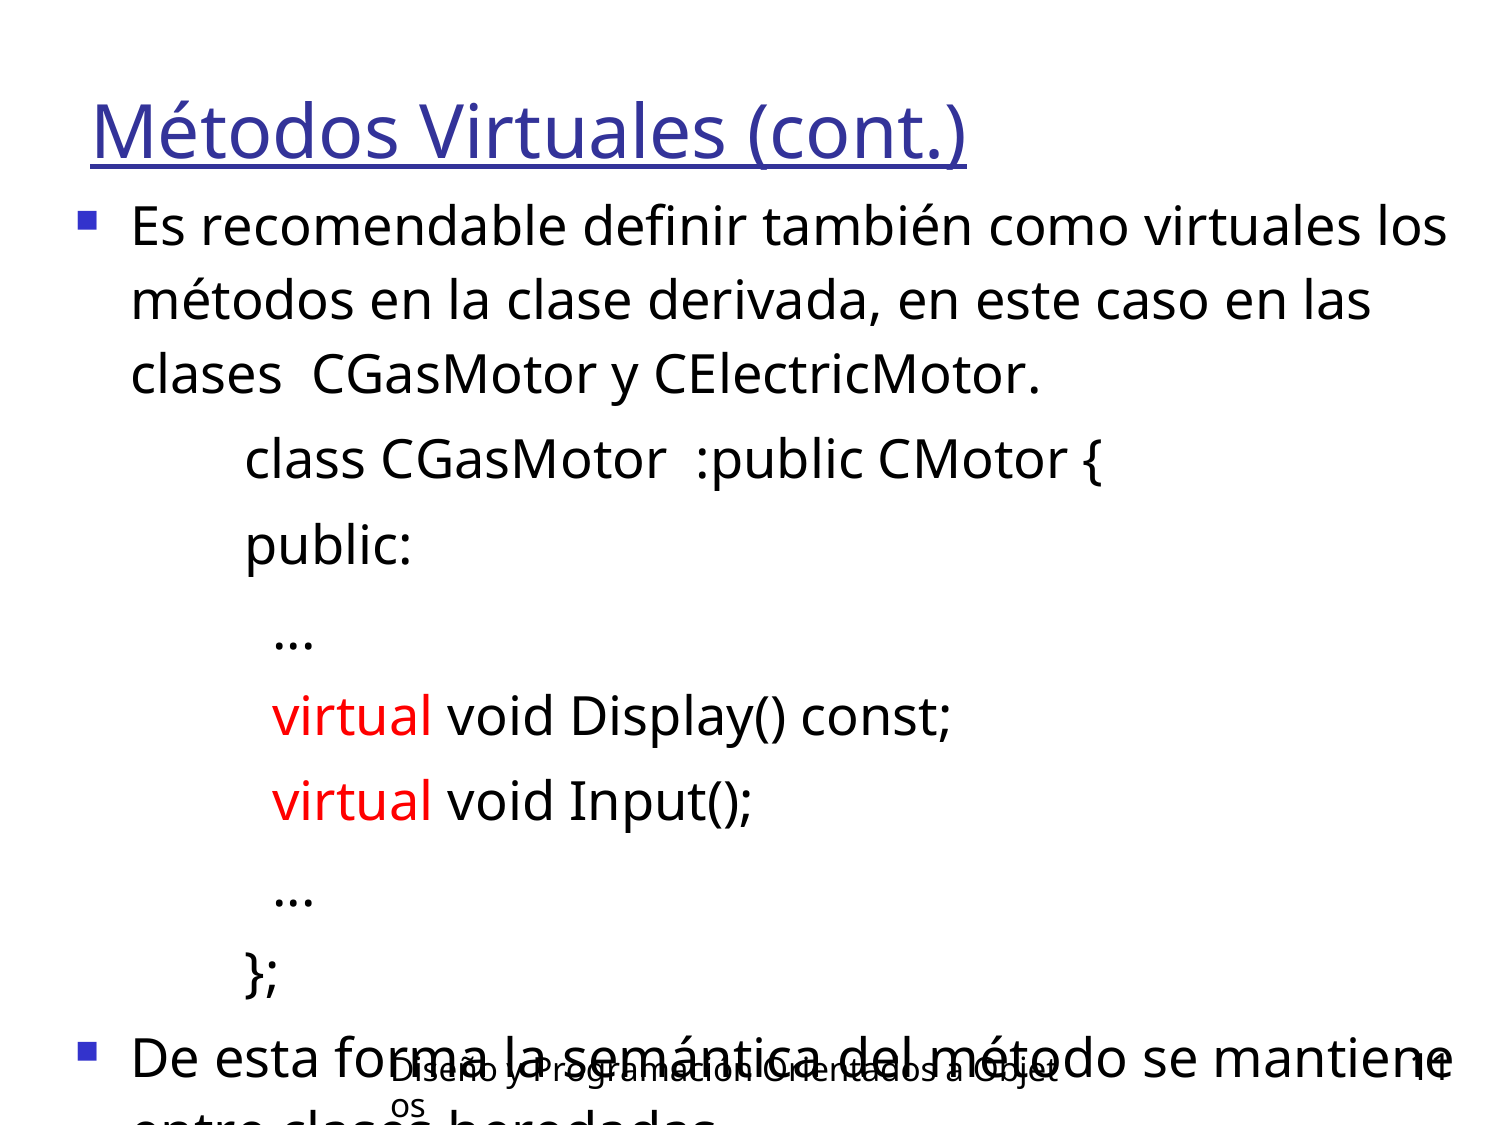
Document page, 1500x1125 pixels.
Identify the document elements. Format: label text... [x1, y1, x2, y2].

list Es recomendable definir también como virtuales los métodos en la clase derivada, en este caso en las clases CGasMotor y CElectricMotor. class CGasMotor :public CMotor { public: ... virtual void Display() const; virtual void Input(); ... }; De esta forma la semántica del método se mantiene entre clases heredadas. [75, 187, 1462, 1013]
title Métodos Virtuales (cont.) [75, 10, 1466, 188]
